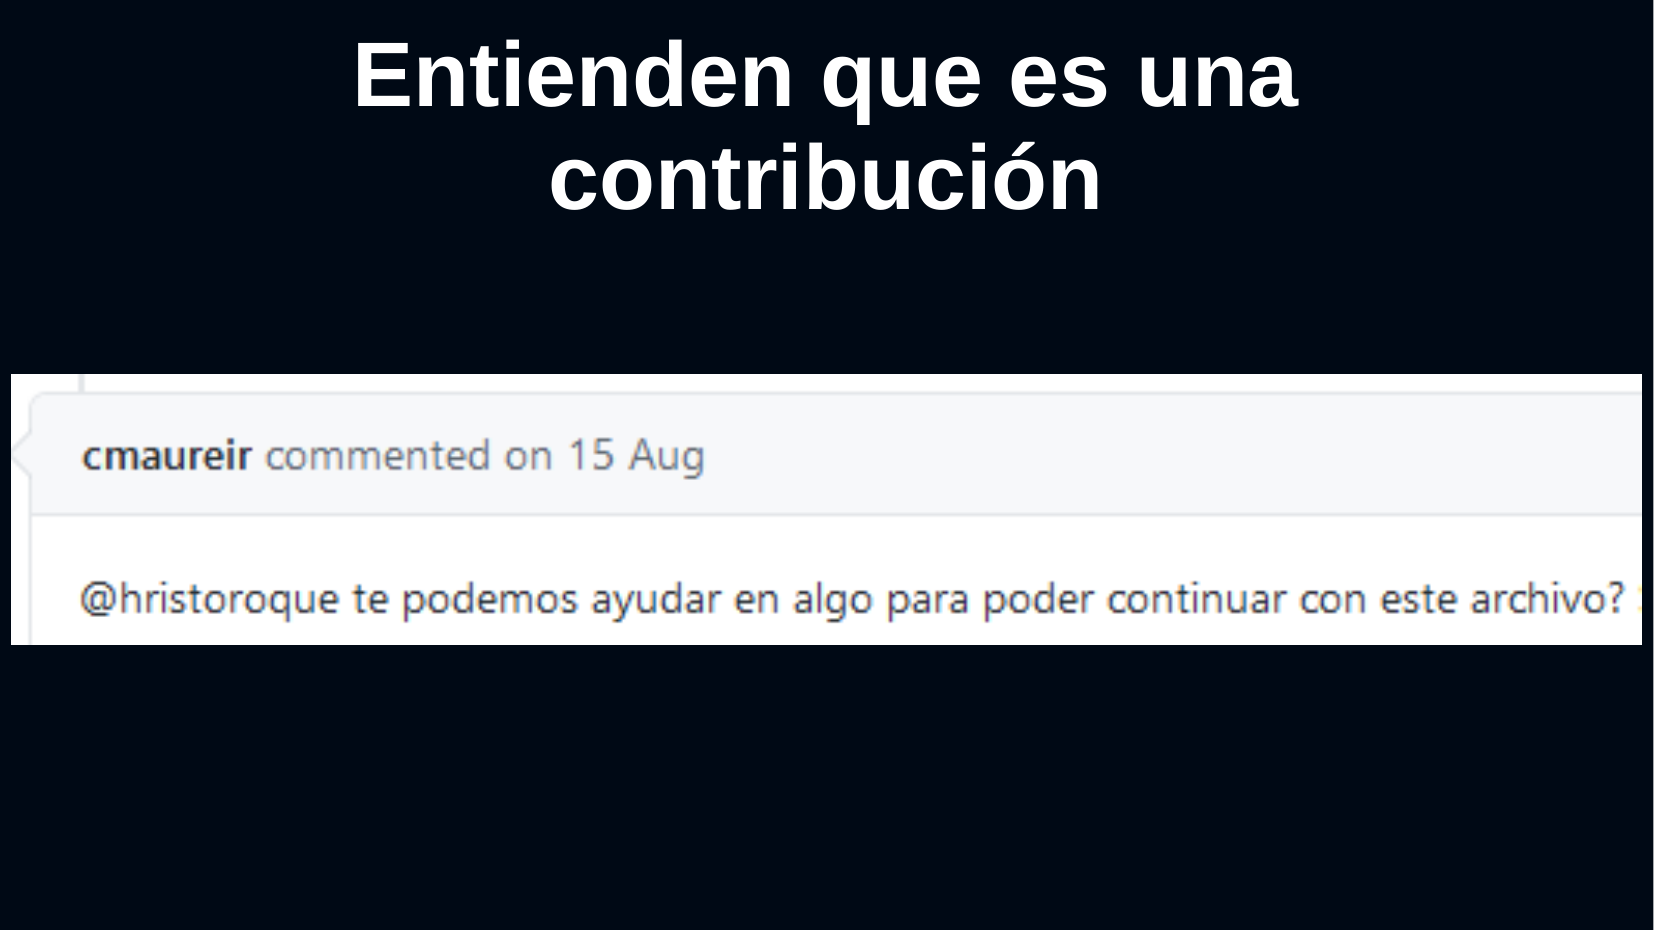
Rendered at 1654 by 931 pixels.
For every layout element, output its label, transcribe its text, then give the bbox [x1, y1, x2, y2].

picture [11, 374, 1642, 646]
title Entienden que es una contribución [82, 23, 1571, 230]
